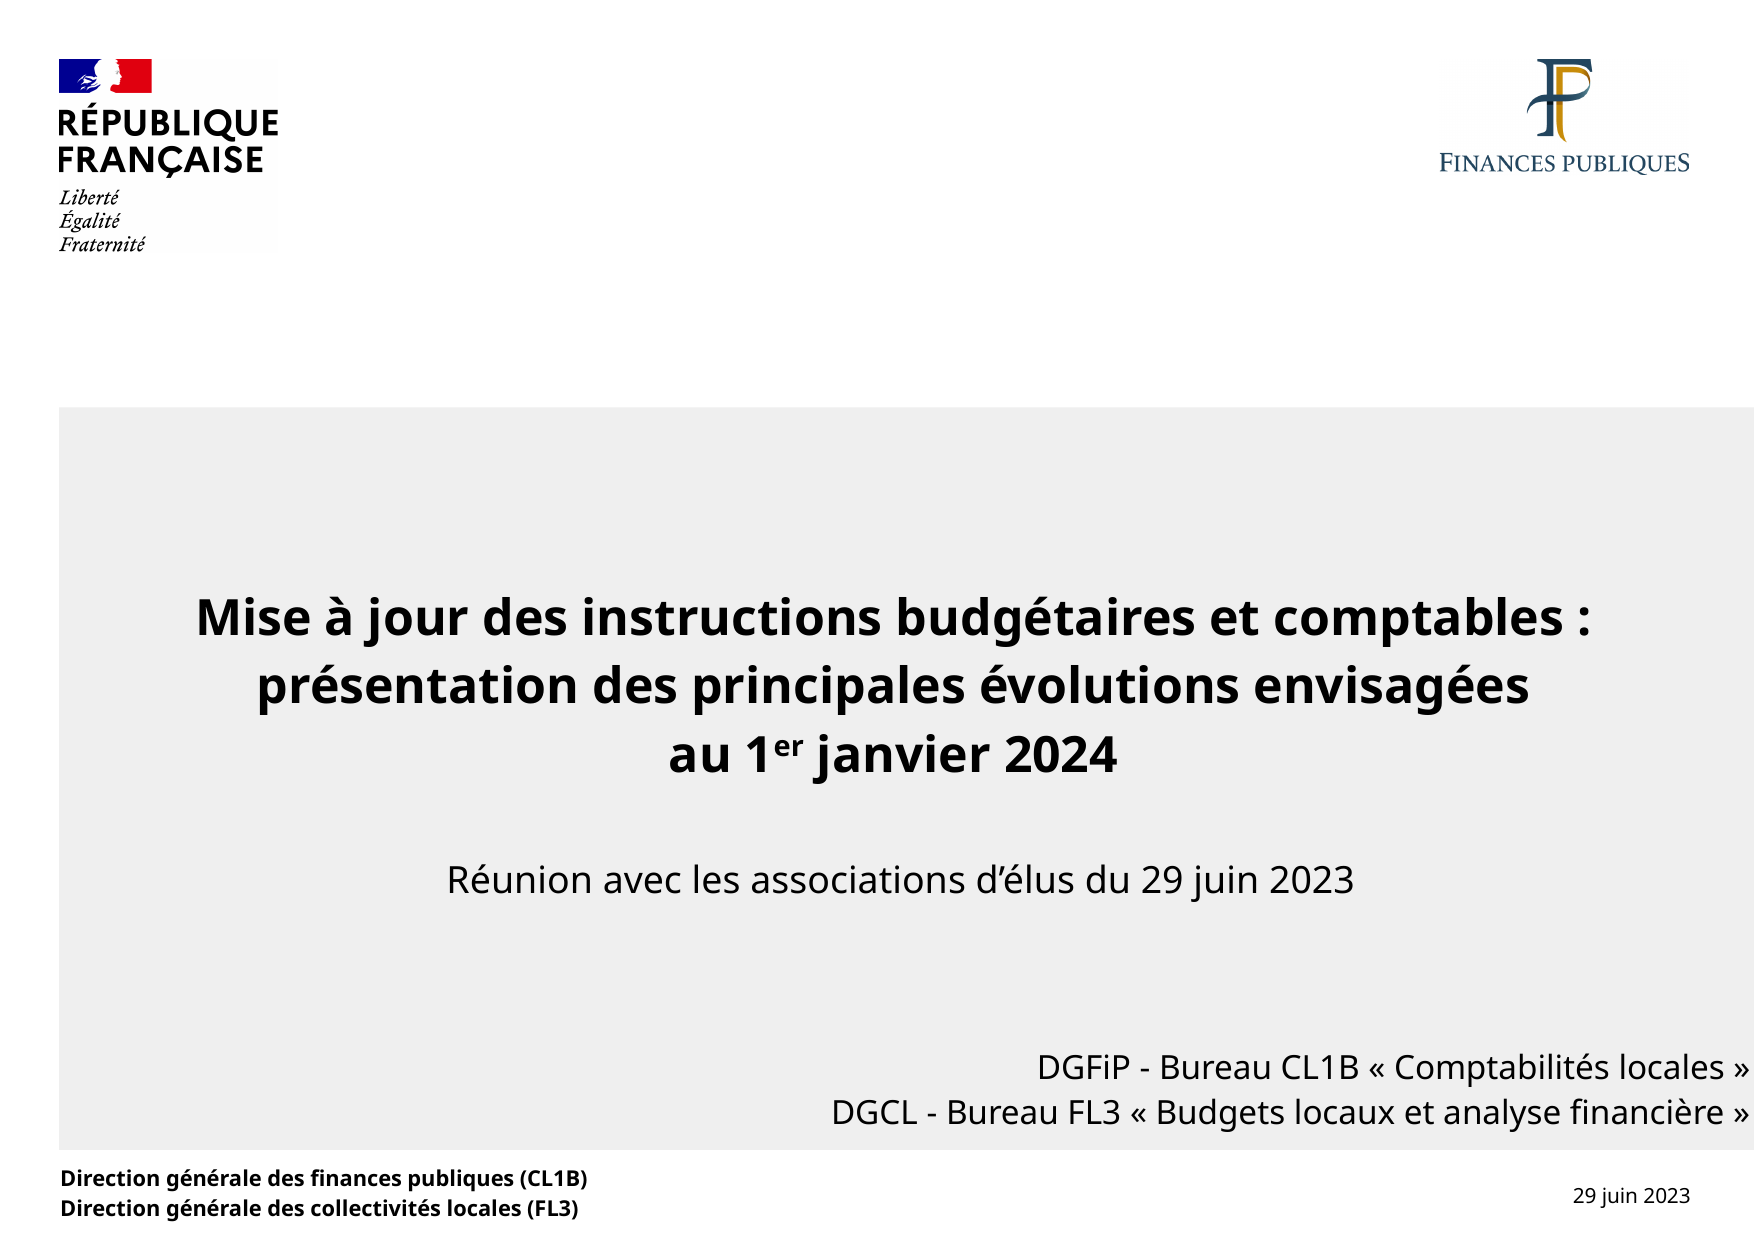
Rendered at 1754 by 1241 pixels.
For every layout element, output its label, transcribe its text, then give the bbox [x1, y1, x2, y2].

subtitle Mise à jour des instructions budgétaires et comptables : présentation des principales évolutions envisagées au 1er janvier 2024 [70, 582, 1717, 766]
text_box Réunion avec les associations d’élus du 29 juin 2023 [115, 853, 1687, 914]
picture [1439, 59, 1689, 176]
picture [59, 59, 278, 253]
text_box DGFiP - Bureau CL1B « Comptabilités locales » DGCL - Bureau FL3 « Budgets locaux et analyse financière » [662, 1044, 1752, 1136]
